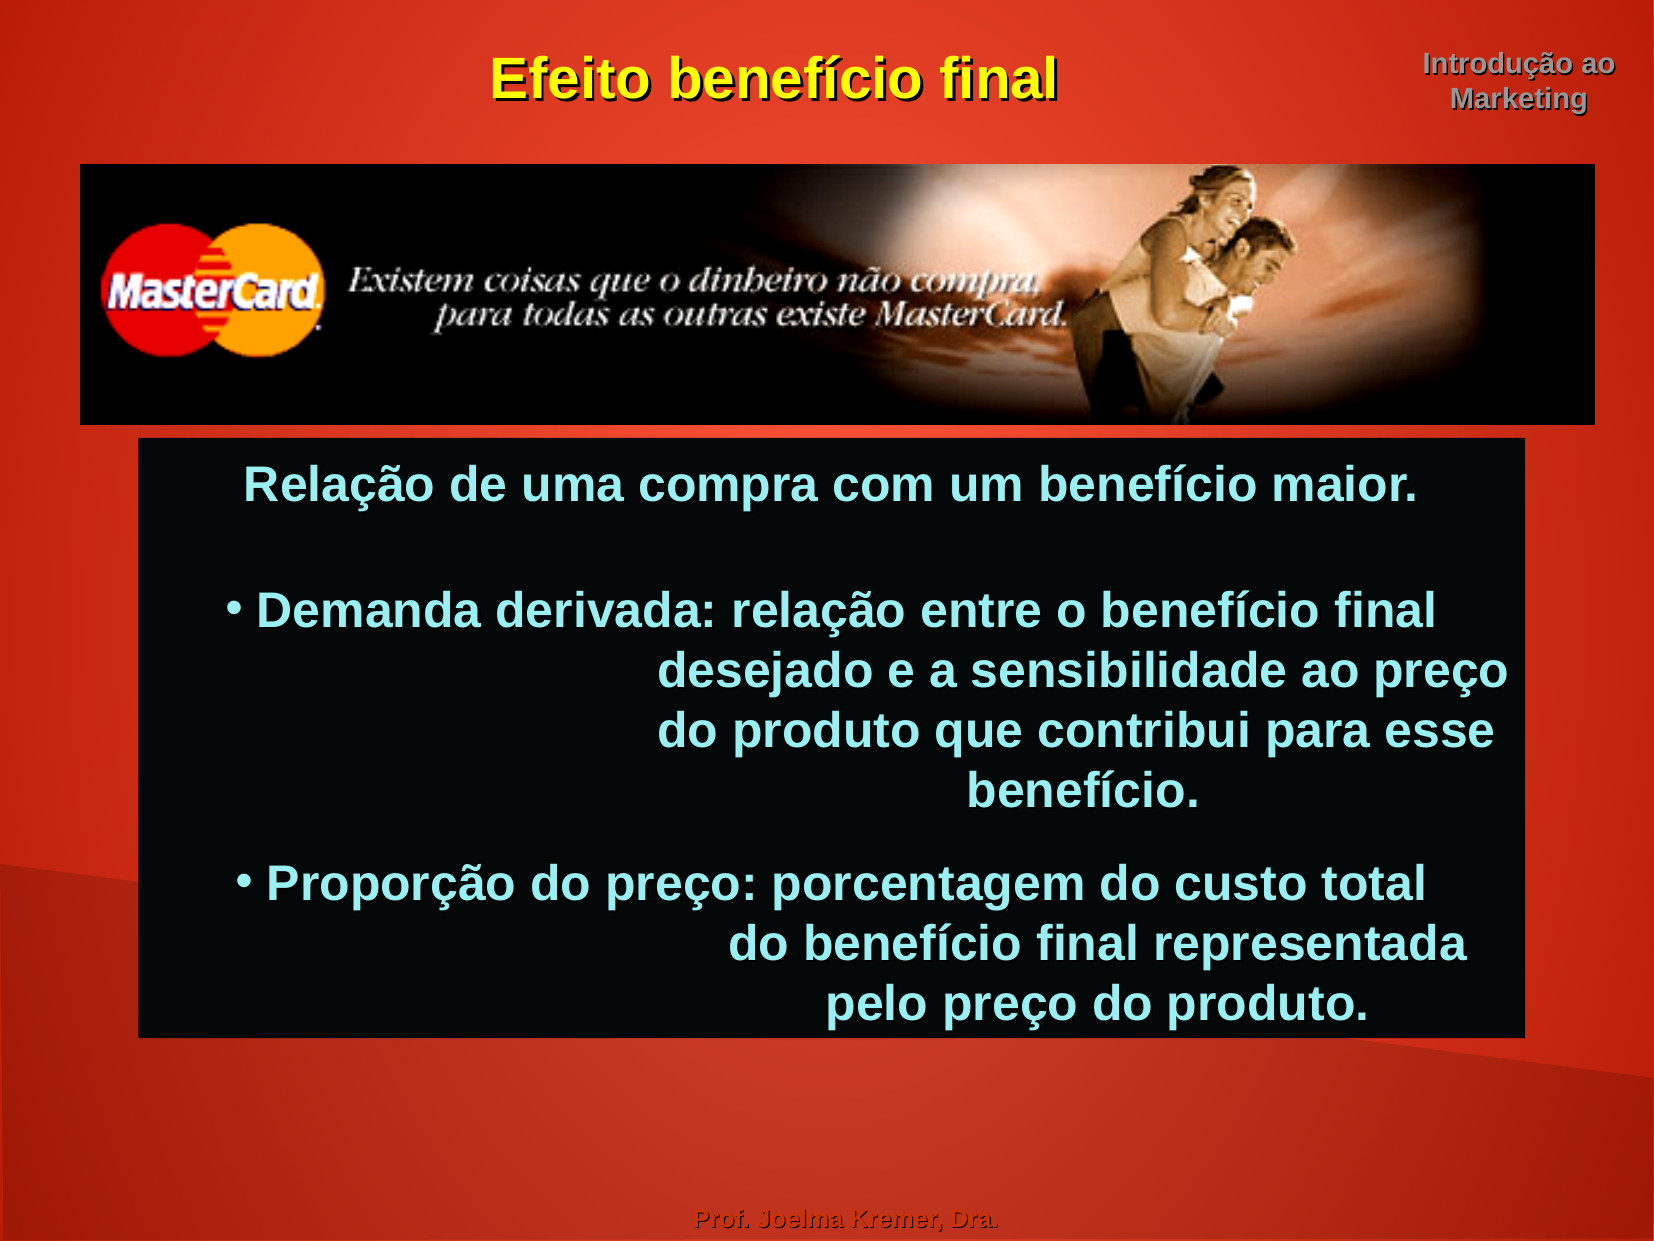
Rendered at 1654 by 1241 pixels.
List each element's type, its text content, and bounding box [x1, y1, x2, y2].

text_box Relação de uma compra com um benefício maior. Demanda derivada: relação entre o benefício final desejado e a sensibilidade ao preço do produto que contribui para esse benefício. Proporção do preço: porcentagem do custo total do benefício final representada pelo preço do produto. [138, 437, 1526, 1039]
title Introdução ao Marketing [1386, 21, 1652, 139]
picture [80, 164, 1595, 425]
text_box Prof. Joelma Kremer, Dra. [566, 1195, 1127, 1241]
text_box Efeito benefício final [188, 33, 1361, 119]
